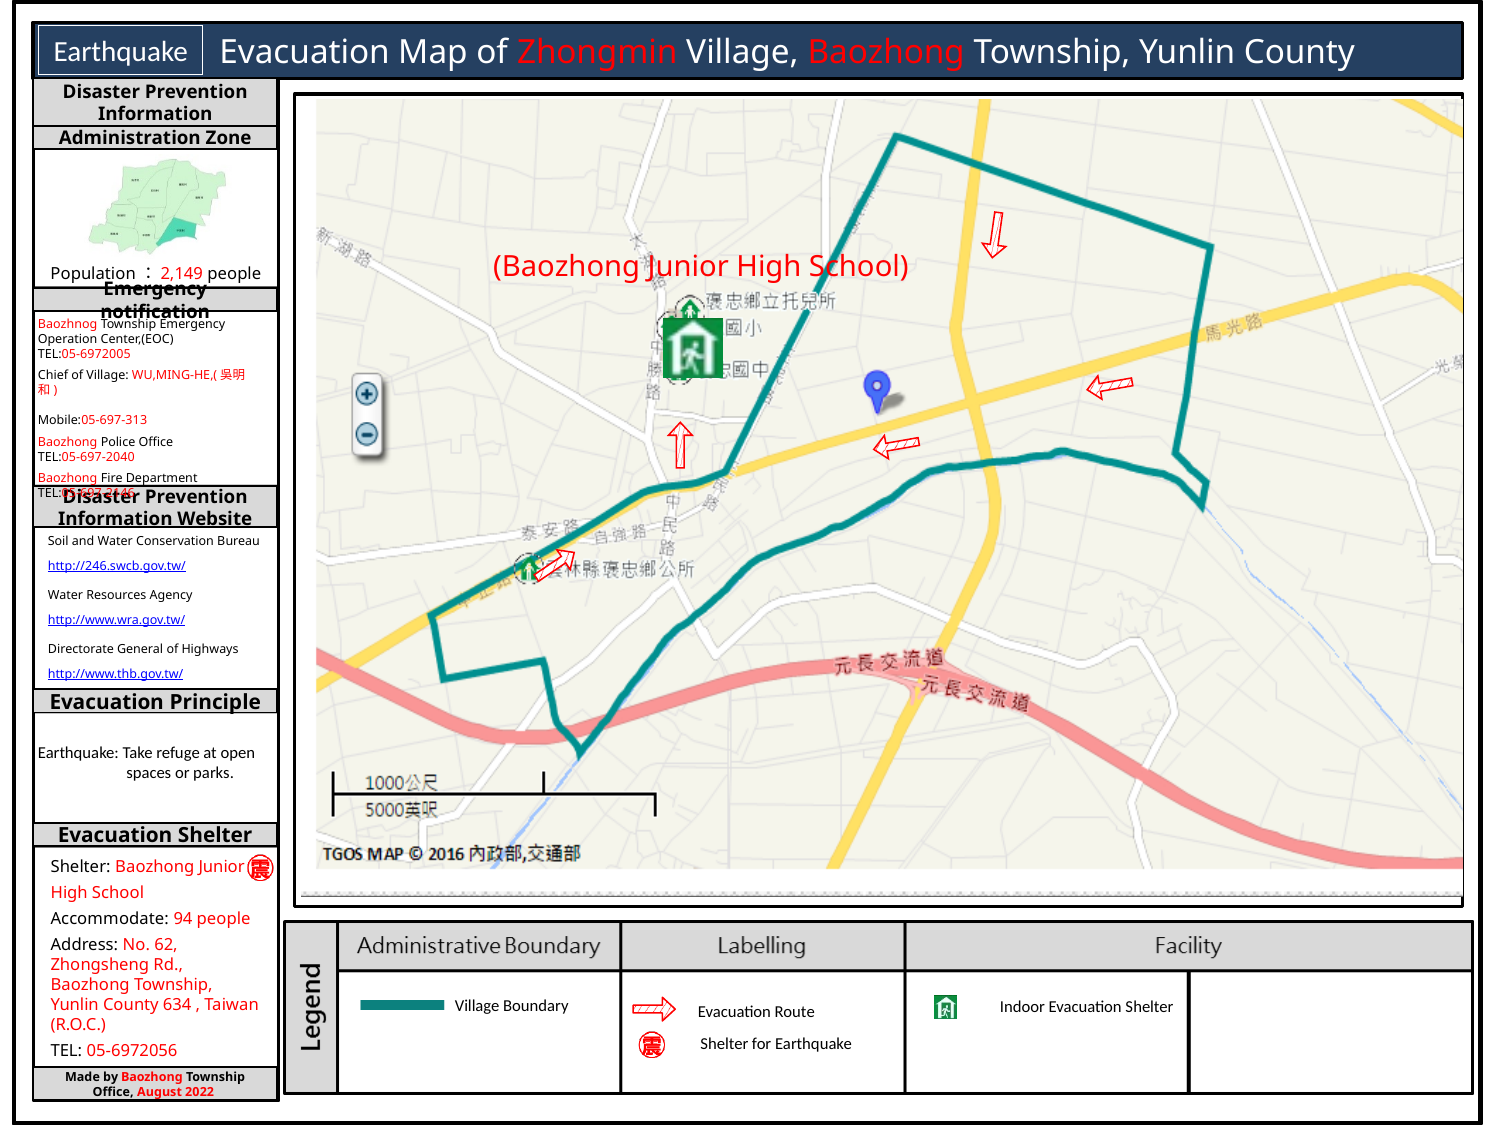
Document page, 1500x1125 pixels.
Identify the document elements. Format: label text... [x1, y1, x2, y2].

picture [301, 99, 1463, 897]
text_box Baozhnog Township Emergency Operation Center,(EOC) TEL:05-6972005 Chief of Village: WU,MING-HE,(吳明和) Mobile:05-697-313 Baozhong Police Office TEL:05-697-2040 Baozhong Fire Department TEL:05-697-2146 [23, 308, 278, 508]
text_box Earthquake [38, 25, 203, 75]
text_box [534, 549, 575, 582]
text_box Administration Zone [33, 125, 278, 149]
picture [32, 508, 280, 734]
text_box Soil and Water Conservation Bureau http://246.swcb.gov.tw/ Water Resources Agency http://www.wra.gov.tw/ Directorate General of Highways http://www.thb.gov.tw/ [33, 525, 280, 691]
text_box Evacuation Shelter [33, 822, 278, 846]
text_box Emergency notification [33, 287, 278, 308]
text_box [873, 435, 920, 459]
text_box Population：2,149 people [34, 255, 278, 287]
picture [32, 79, 280, 525]
text_box [1087, 375, 1133, 400]
text_box Earthquake: Take refuge at open spaces or parks. [23, 734, 291, 790]
text_box Made by Baozhong Township Office, August 2022 [33, 1067, 278, 1100]
text_box Disaster Prevention Information [33, 78, 278, 125]
text_box Evacuation Principle [33, 689, 278, 713]
picture [283, 920, 1474, 1095]
text_box [668, 422, 693, 468]
text_box (Baozhong Junior High School) [478, 240, 938, 291]
text_box Evacuation Map of Zhongmin Village, Baozhong Township, Yunlin County [32, 22, 1463, 79]
picture [32, 790, 280, 1102]
text_box Disaster Prevention Information Website [33, 508, 278, 528]
text_box Shelter: Baozhong Junior High School Accommodate: 94 people Address: No. 62, Zhongsheng Rd., Baozhong Township, Yunlin County 634 , Taiwan (R.O.C.) TEL: 05-6972056 [35, 848, 278, 1094]
text_box [982, 212, 1006, 258]
